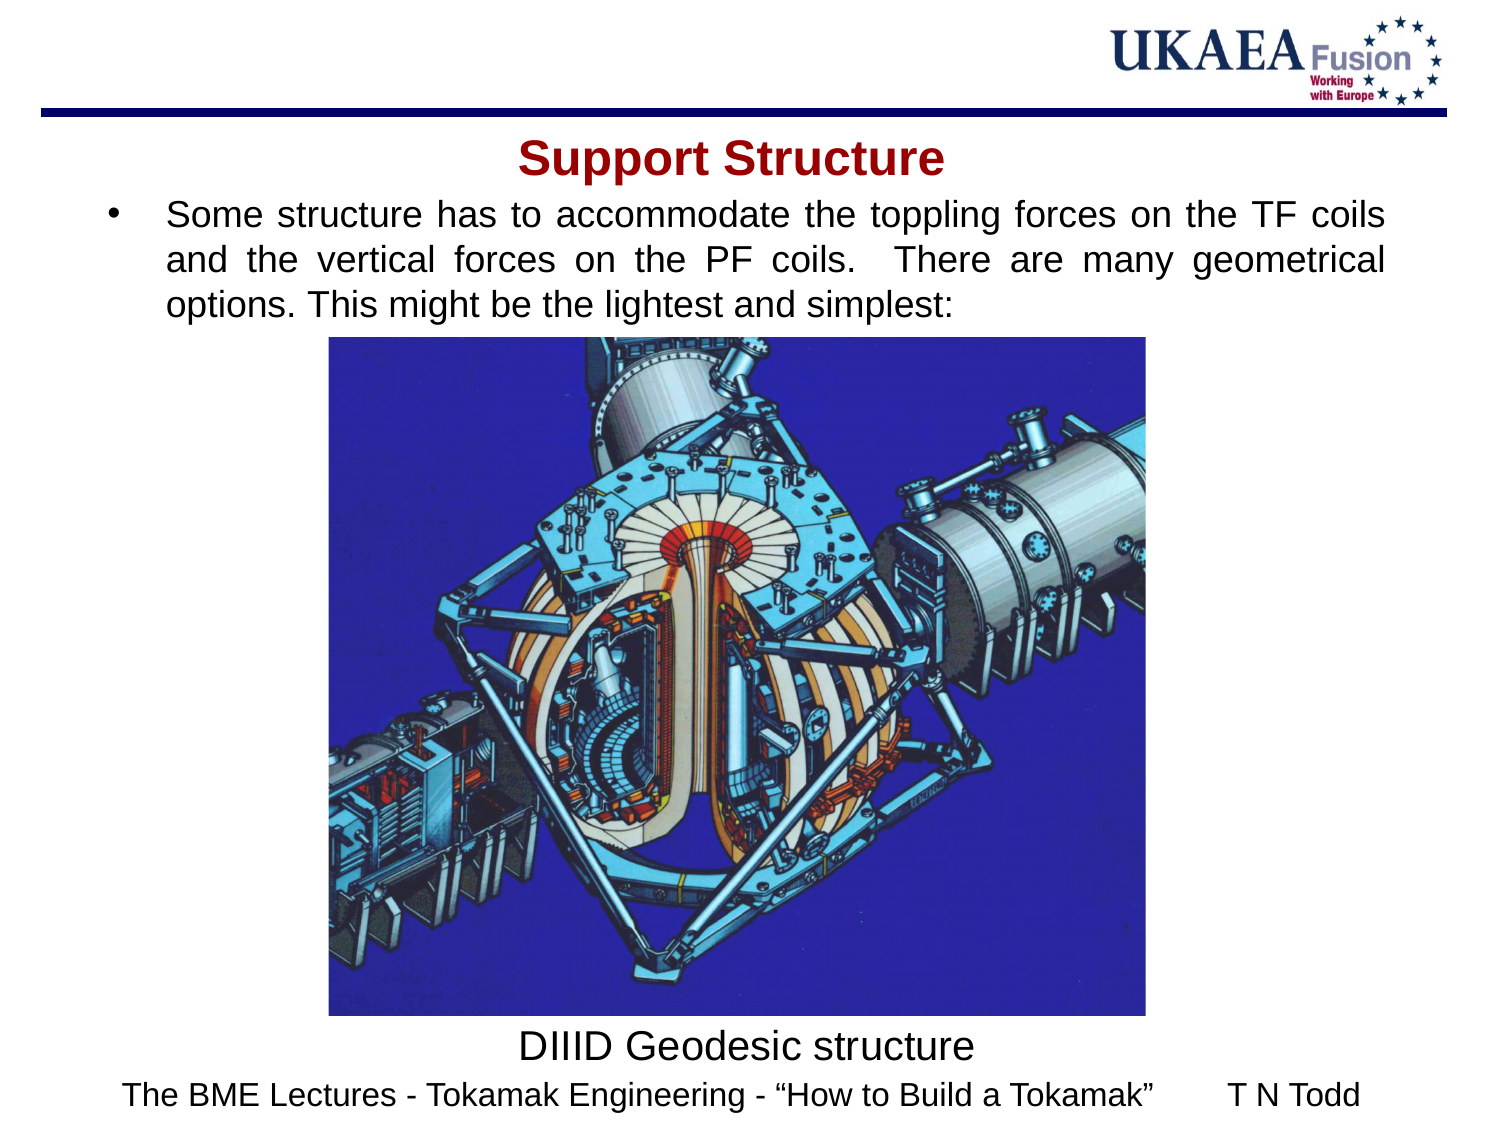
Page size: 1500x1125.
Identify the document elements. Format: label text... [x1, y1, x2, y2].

text_box DIIID Geodesic structure [504, 1010, 992, 1077]
picture [1107, 15, 1443, 106]
picture [328, 337, 1146, 1016]
text_box Support Structure [346, 117, 1118, 181]
text_box Some structure has to accommodate the toppling forces on the TF coils and the vertical forces on the PF coils. There are many geometrical options. This might be the lightest and simplest: [92, 181, 1402, 333]
